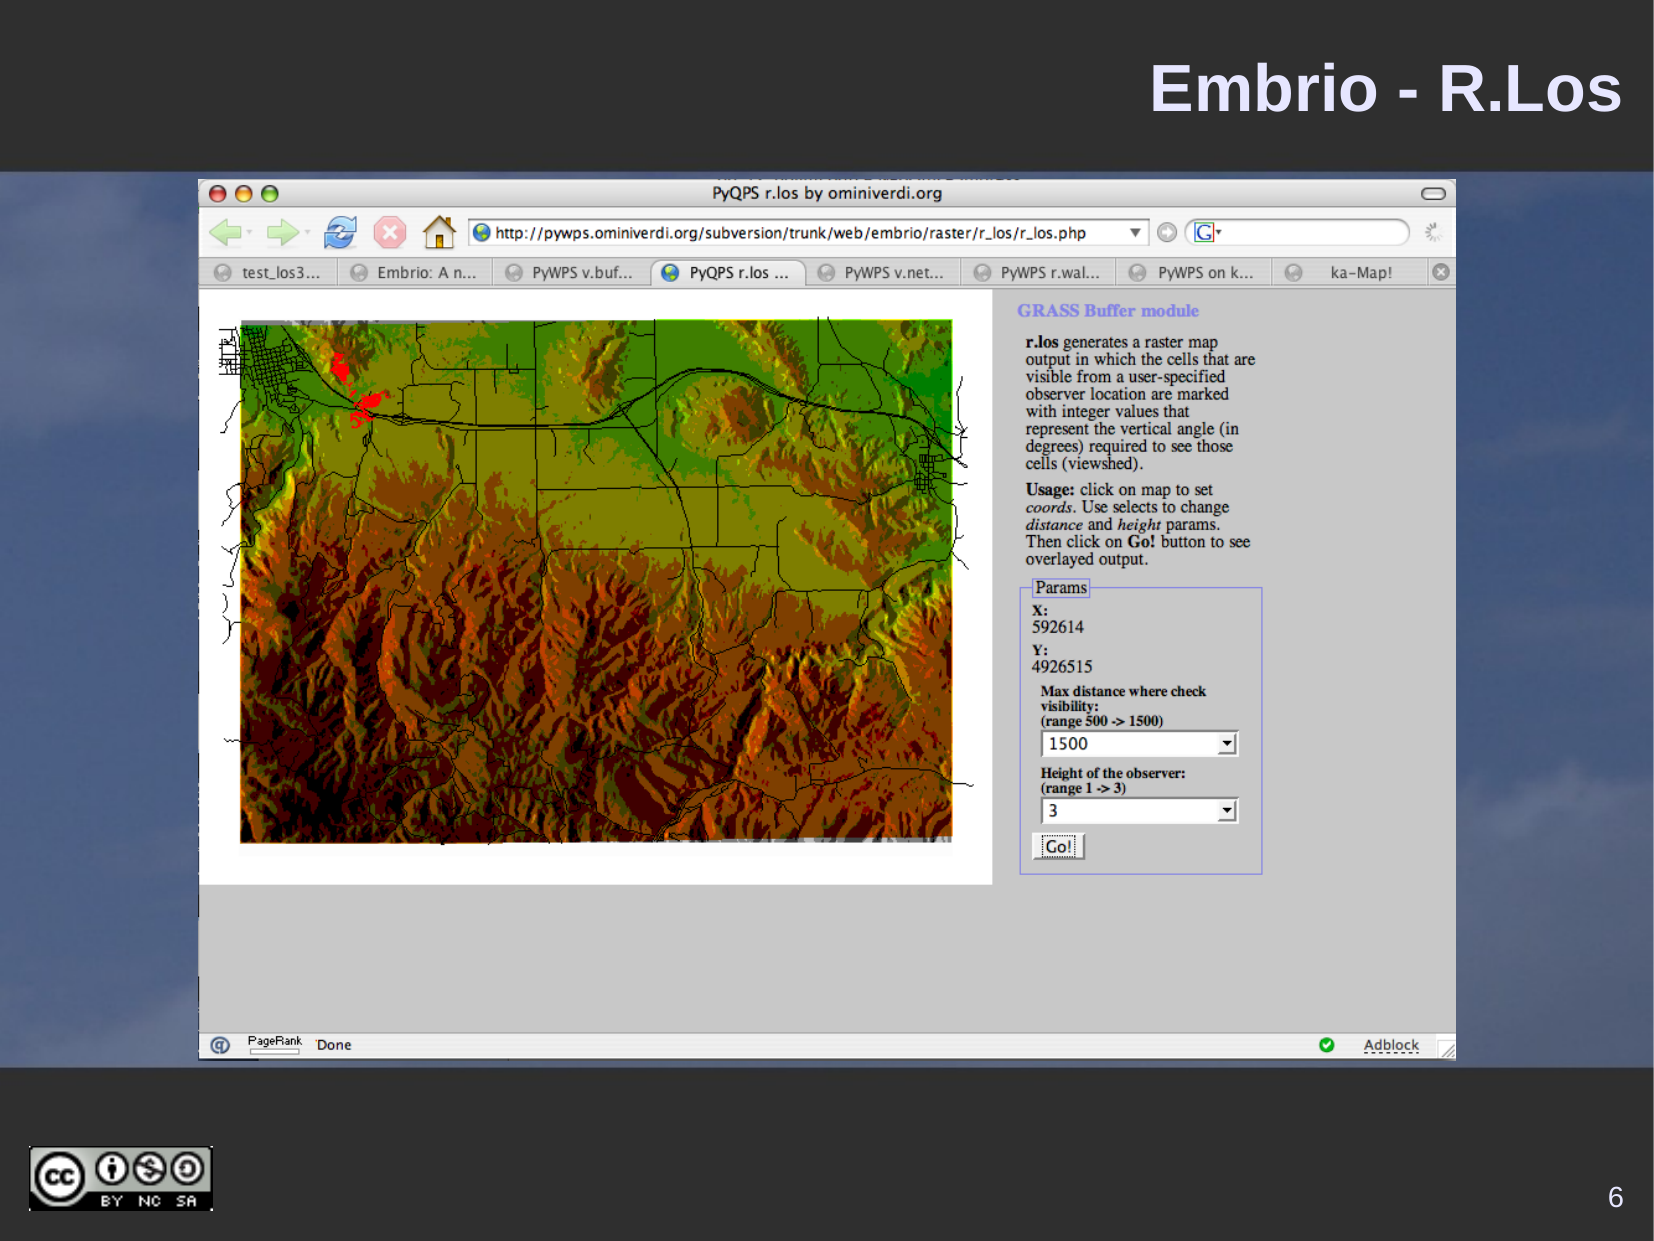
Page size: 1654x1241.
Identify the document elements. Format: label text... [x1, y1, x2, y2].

picture [0, 0, 1654, 1241]
title Embrio - R.Los [29, 29, 1625, 148]
